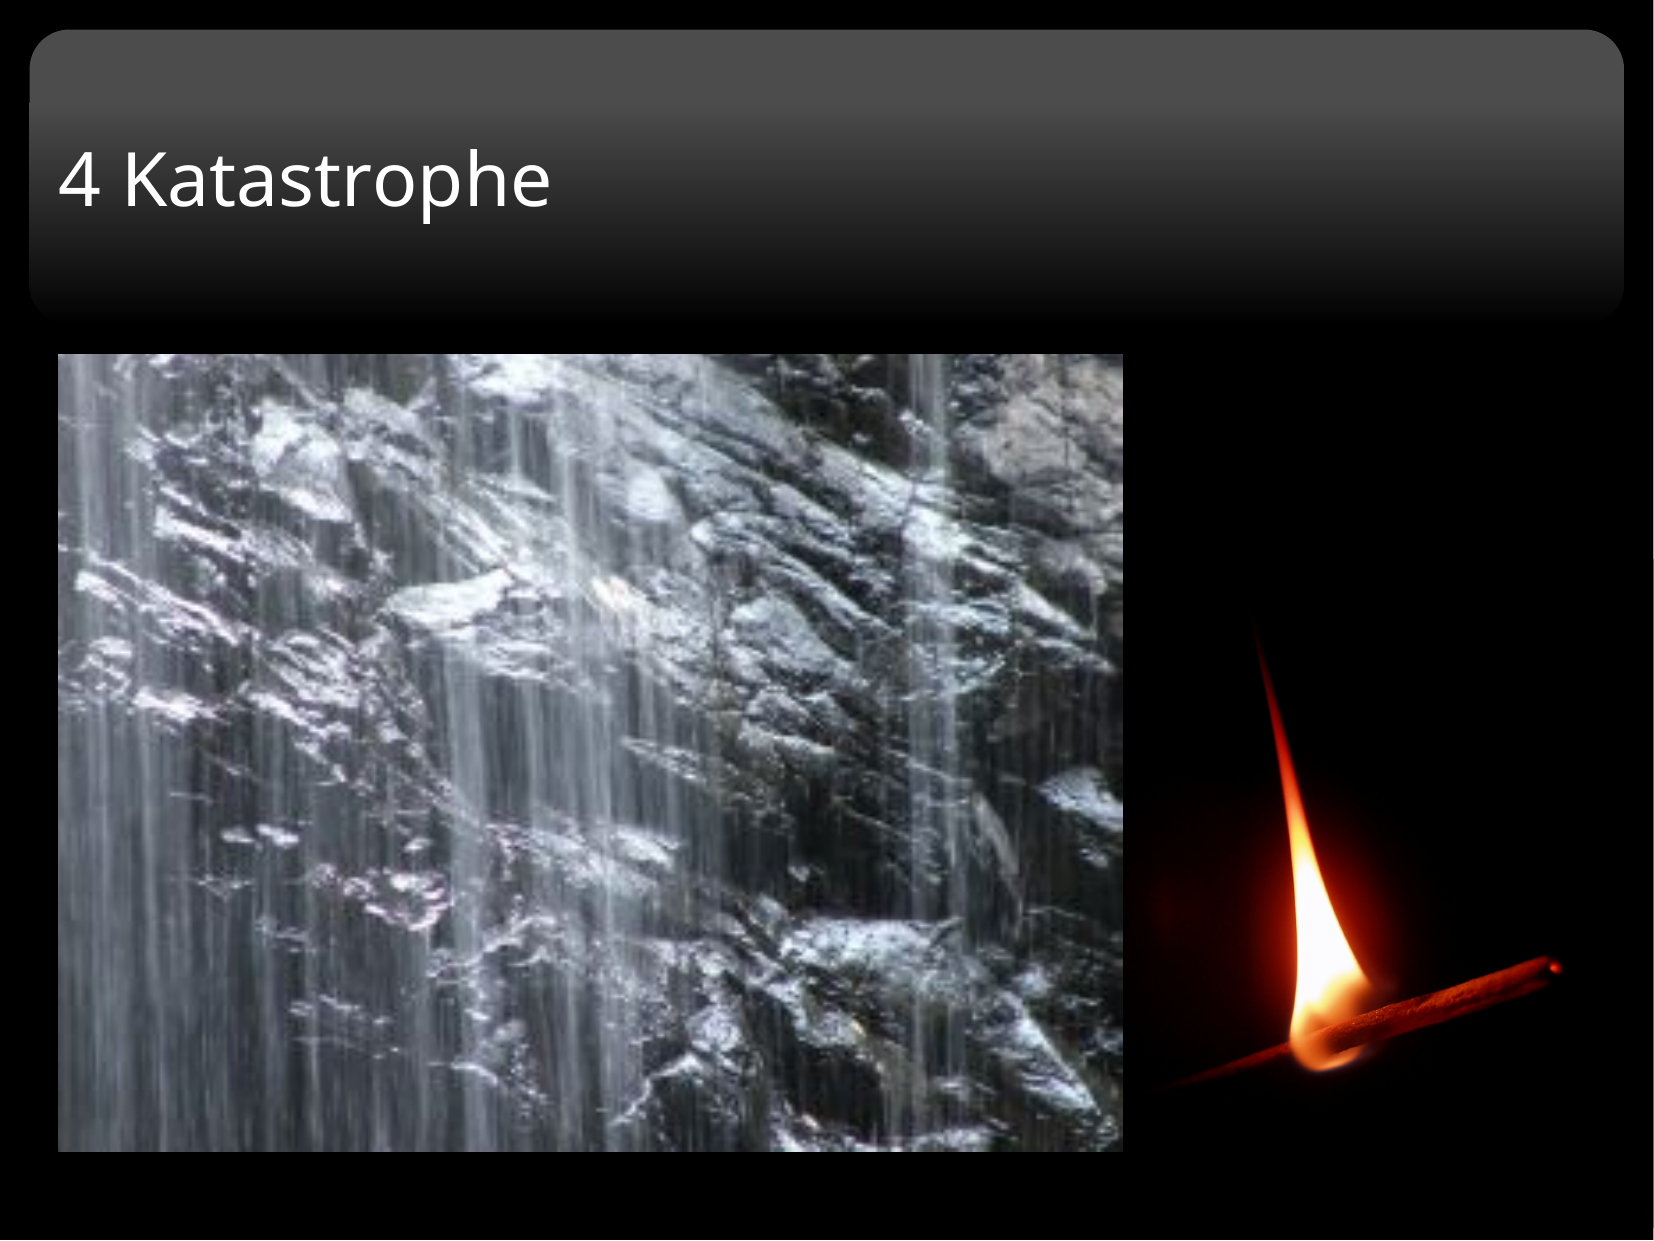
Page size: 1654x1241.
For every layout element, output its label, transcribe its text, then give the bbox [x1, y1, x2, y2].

title 4 Katastrophe [59, 59, 1595, 296]
picture [58, 354, 1654, 1228]
